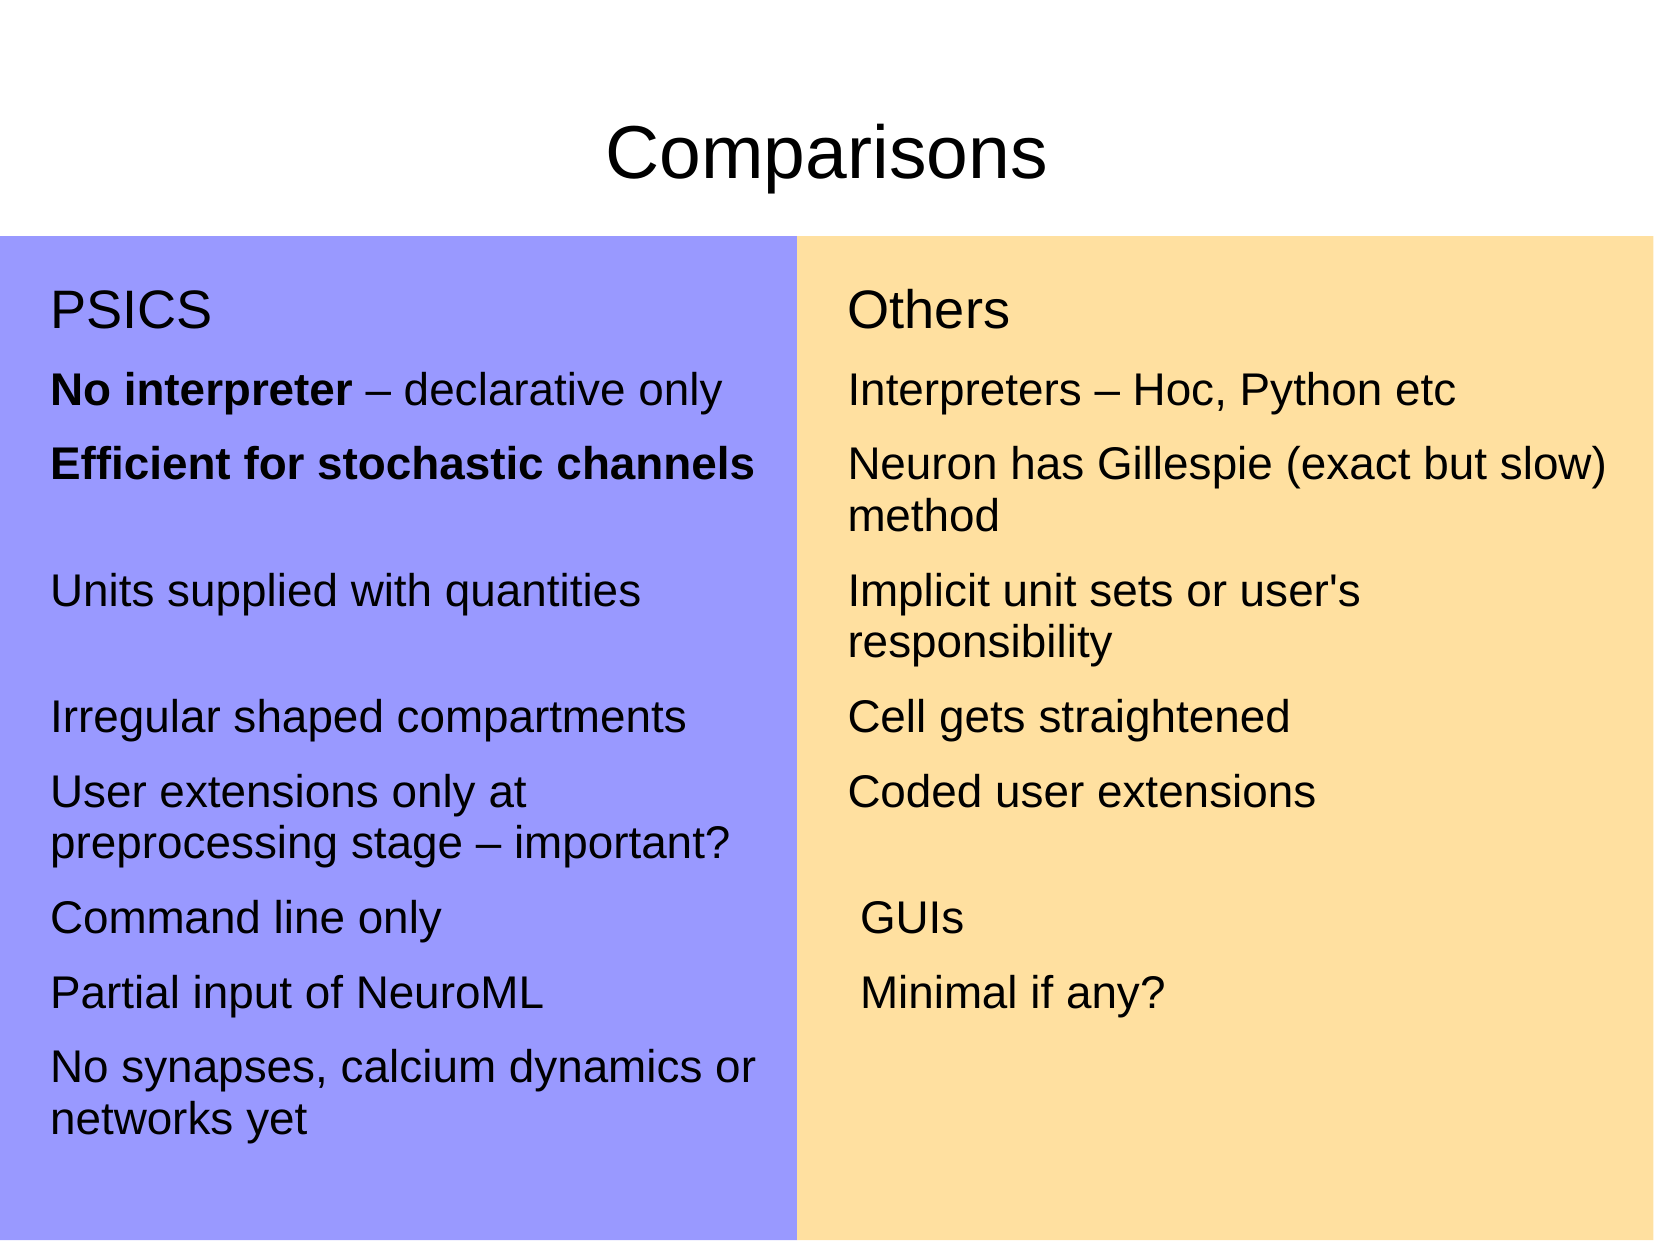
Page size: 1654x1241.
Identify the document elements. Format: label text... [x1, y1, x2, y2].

text_box PSICS No interpreter – declarative only Efficient for stochastic channels Units supplied with quantities Irregular shaped compartments User extensions only at preprocessing stage – important? Command line only Partial input of NeuroML No synapses, calcium dynamics or networks yet [0, 236, 797, 1241]
text_box Others Interpreters – Hoc, Python etc Neuron has Gillespie (exact but slow) method Implicit unit sets or user's responsibility Cell gets straightened Coded user extensions GUIs Minimal if any? [797, 236, 1654, 1241]
title Comparisons [82, 49, 1571, 236]
